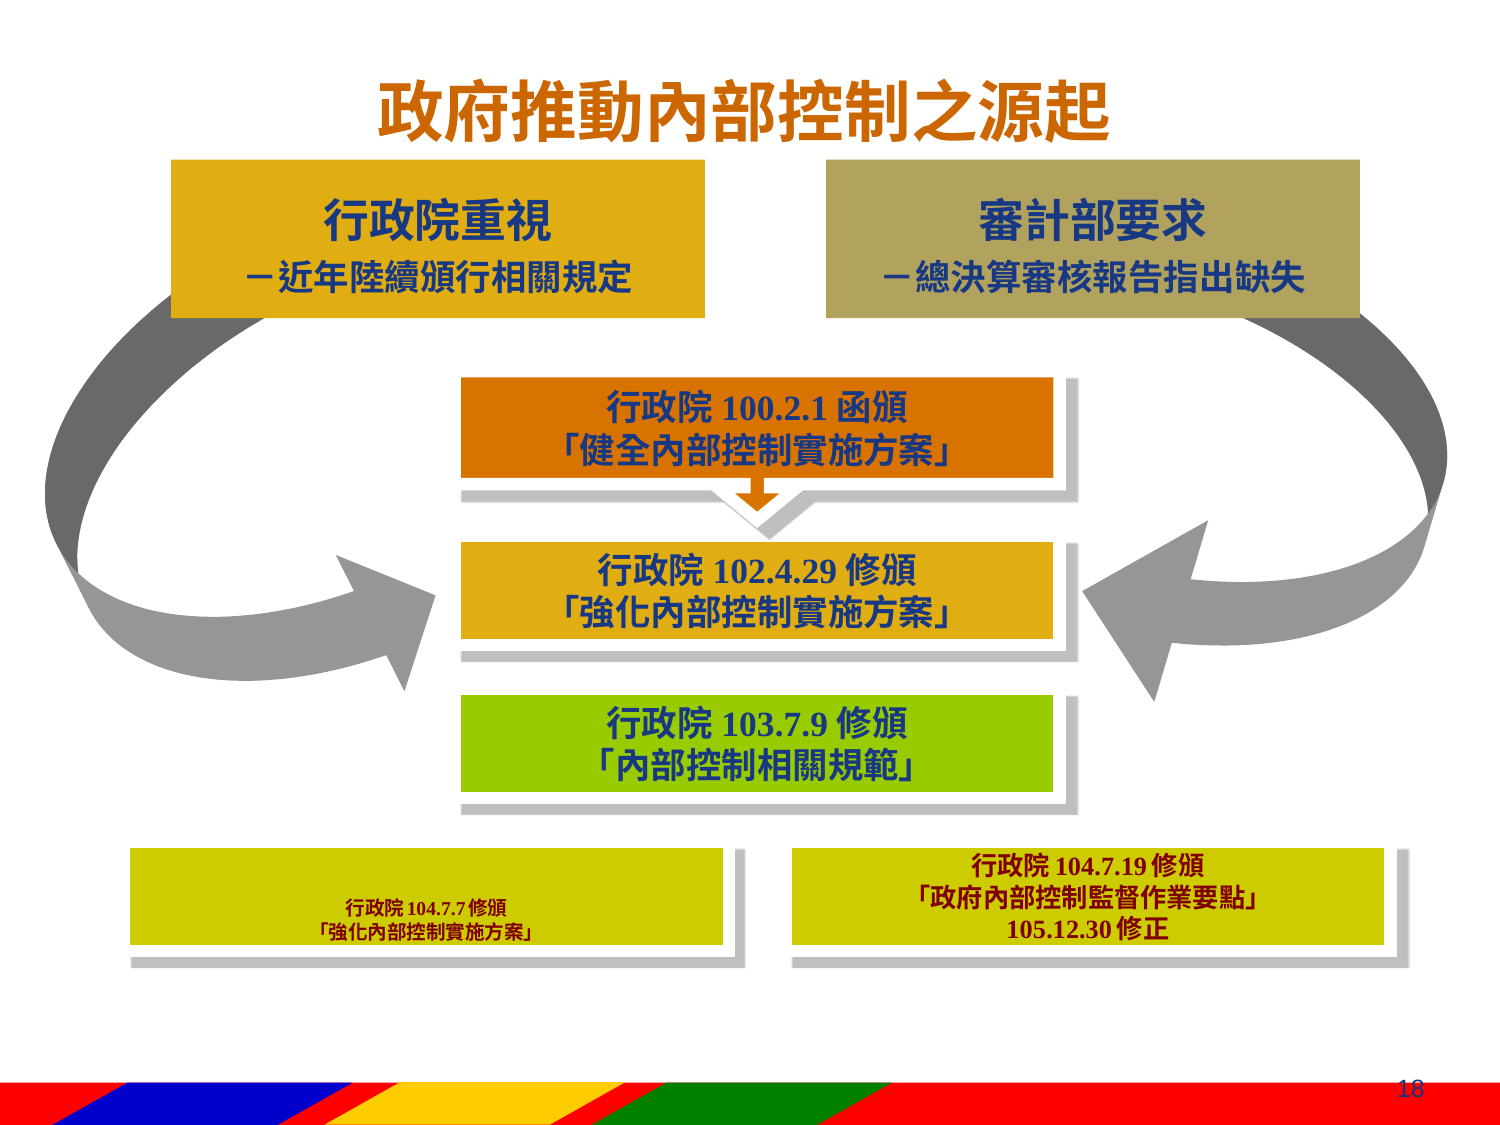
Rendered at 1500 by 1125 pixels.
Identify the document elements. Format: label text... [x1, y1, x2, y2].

text_box 行政院102.4.29修頒 「強化內部控制實施方案」 [454, 536, 1060, 645]
text_box [1082, 313, 1448, 702]
text_box 行政院103.7.9修頒 「內部控制相關規範」 [454, 689, 1060, 798]
text_box 行政院重視 －近年陸續頒行相關規定 [171, 159, 705, 319]
text_box 行政院100.2.1函頒 「健全內部控制實施方案」 [454, 371, 1060, 520]
text_box 行政院104.7.7修頒 「強化內部控制實施方案」 [123, 842, 729, 951]
text_box 審計部要求 －總決算審核報告指出缺失 [826, 159, 1360, 319]
text_box [45, 294, 436, 692]
text_box 行政院104.7.19修頒 「政府內部控制監督作業要點」 105.12.30修正 [785, 842, 1391, 951]
title 政府推動內部控制之源起 [337, 27, 1185, 158]
text_box <編號> [1299, 1042, 1426, 1103]
